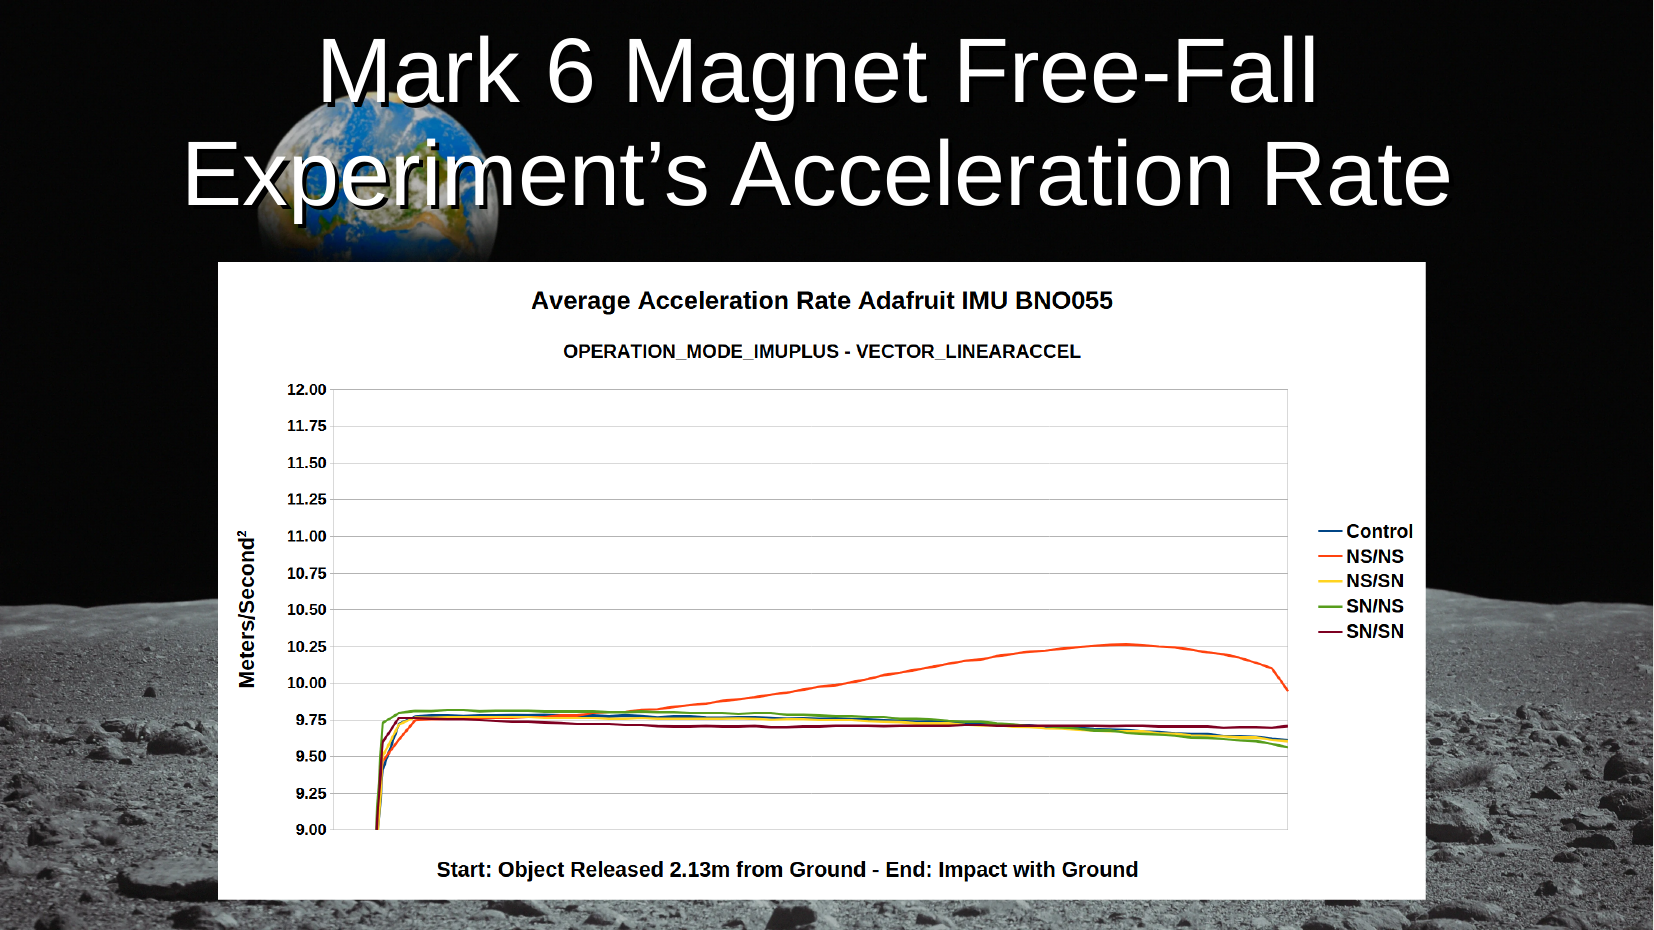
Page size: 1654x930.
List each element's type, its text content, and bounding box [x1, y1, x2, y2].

title Mark 6 Magnet Free-Fall Experiment’s Acceleration Rate [75, 19, 1563, 226]
picture [0, 0, 1654, 930]
